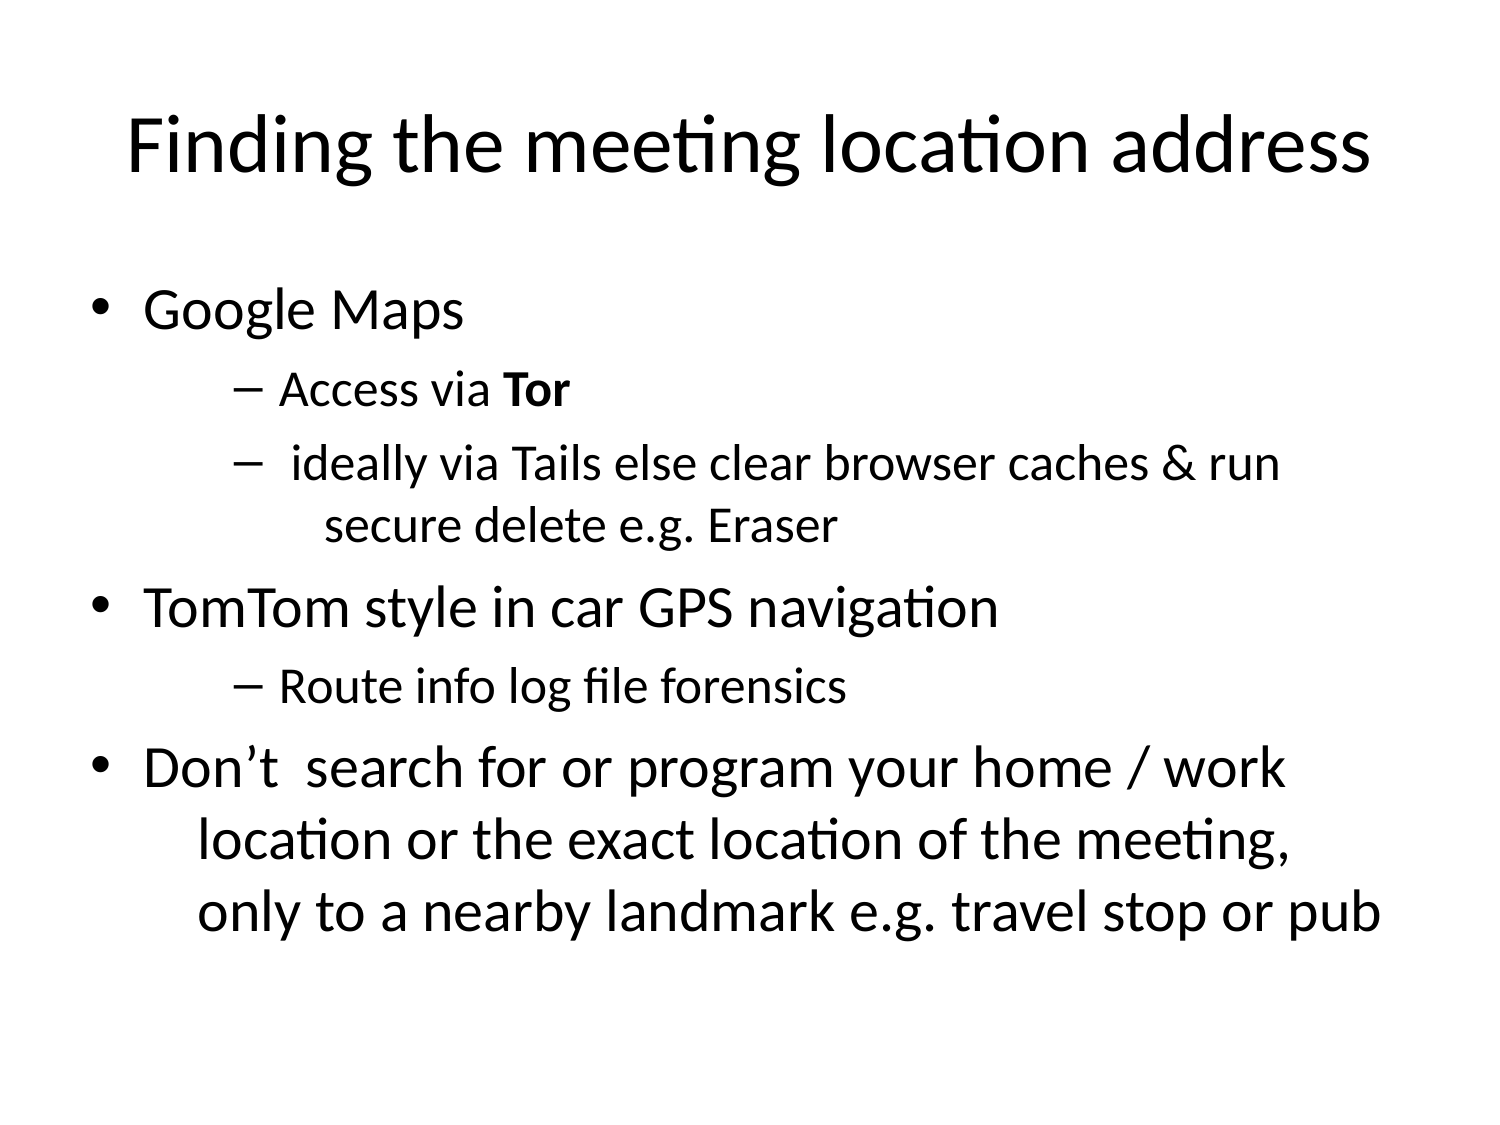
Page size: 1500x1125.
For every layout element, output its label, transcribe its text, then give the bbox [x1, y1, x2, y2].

list Google Maps Access via Tor ideally via Tails else clear browser caches & run secure delete e.g. Eraser TomTom style in car GPS navigation Route info log file forensics Don’t search for or program your home / work location or the exact location of the meeting, only to a nearby landmark e.g. travel stop or pub [75, 262, 1426, 1005]
title Finding the meeting location address [75, 45, 1426, 233]
